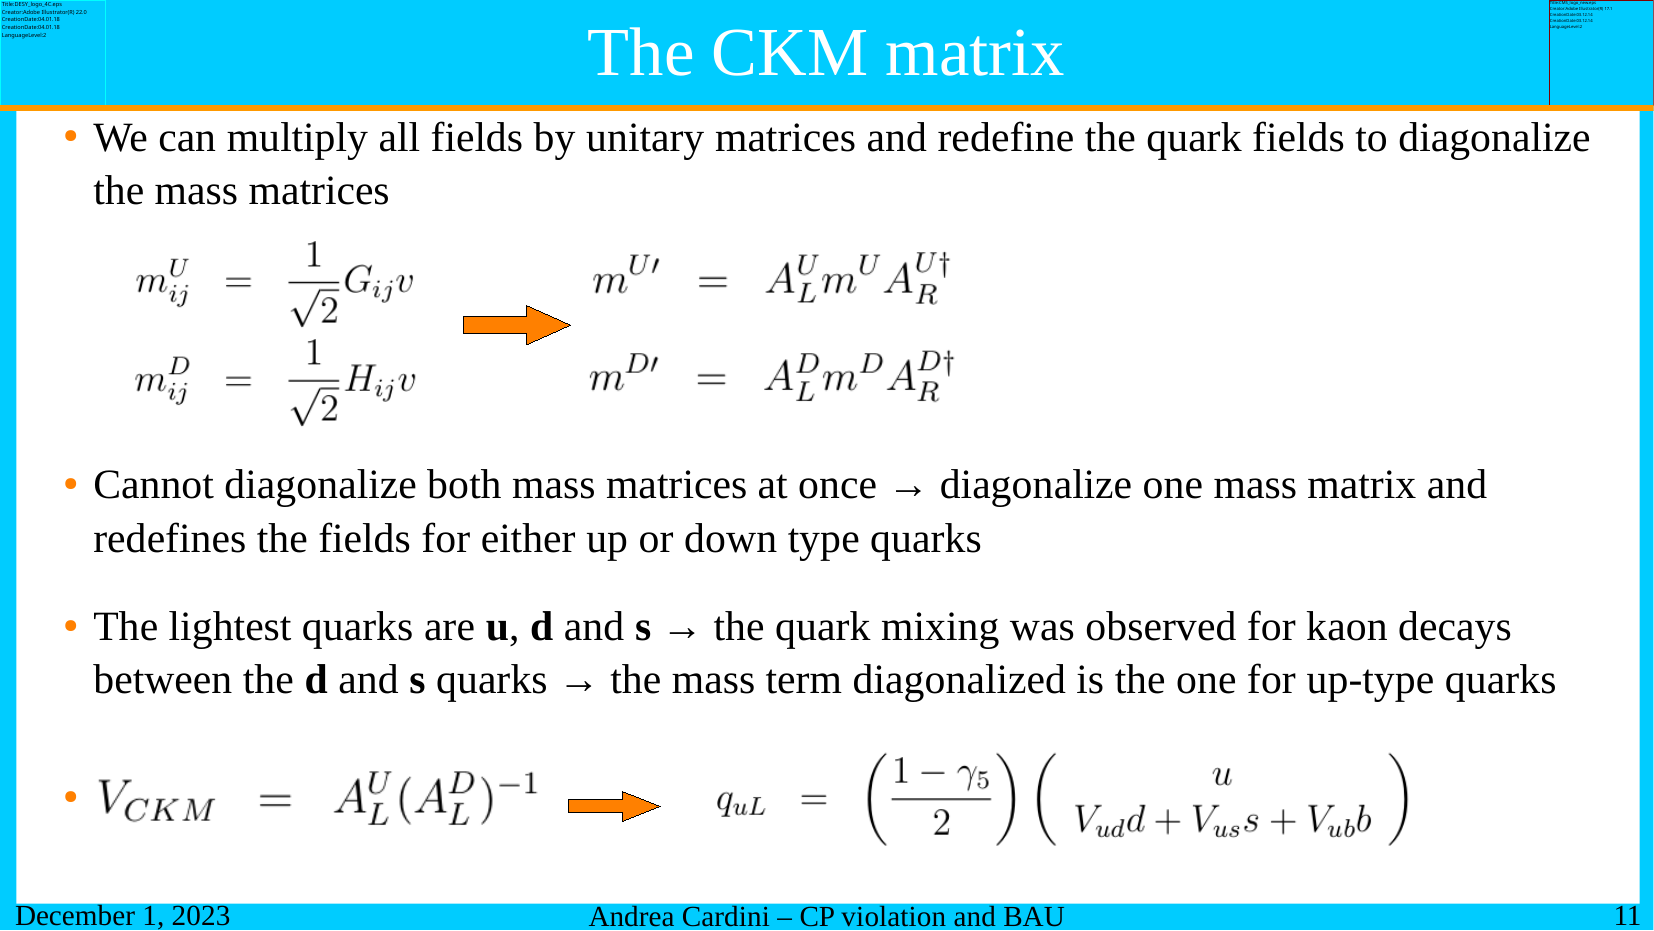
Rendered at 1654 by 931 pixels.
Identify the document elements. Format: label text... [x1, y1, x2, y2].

list We can multiply all fields by unitary matrices and redefine the quark fields to diagonalize the mass matrices Cannot diagonalize both mass matrices at once → diagonalize one mass matrix and redefines the fields for either up or down type quarks The lightest quarks are u, d and s → the quark mixing was observed for kaon decays between the d and s quarks → the mass term diagonalized is the one for up-type quarks [16, 107, 1629, 901]
title The CKM matrix [14, 0, 1640, 106]
picture [705, 745, 1426, 858]
text_box [568, 791, 661, 822]
text_box [463, 305, 571, 345]
picture [84, 755, 550, 847]
picture [580, 240, 965, 309]
picture [120, 239, 423, 437]
picture [579, 344, 963, 417]
